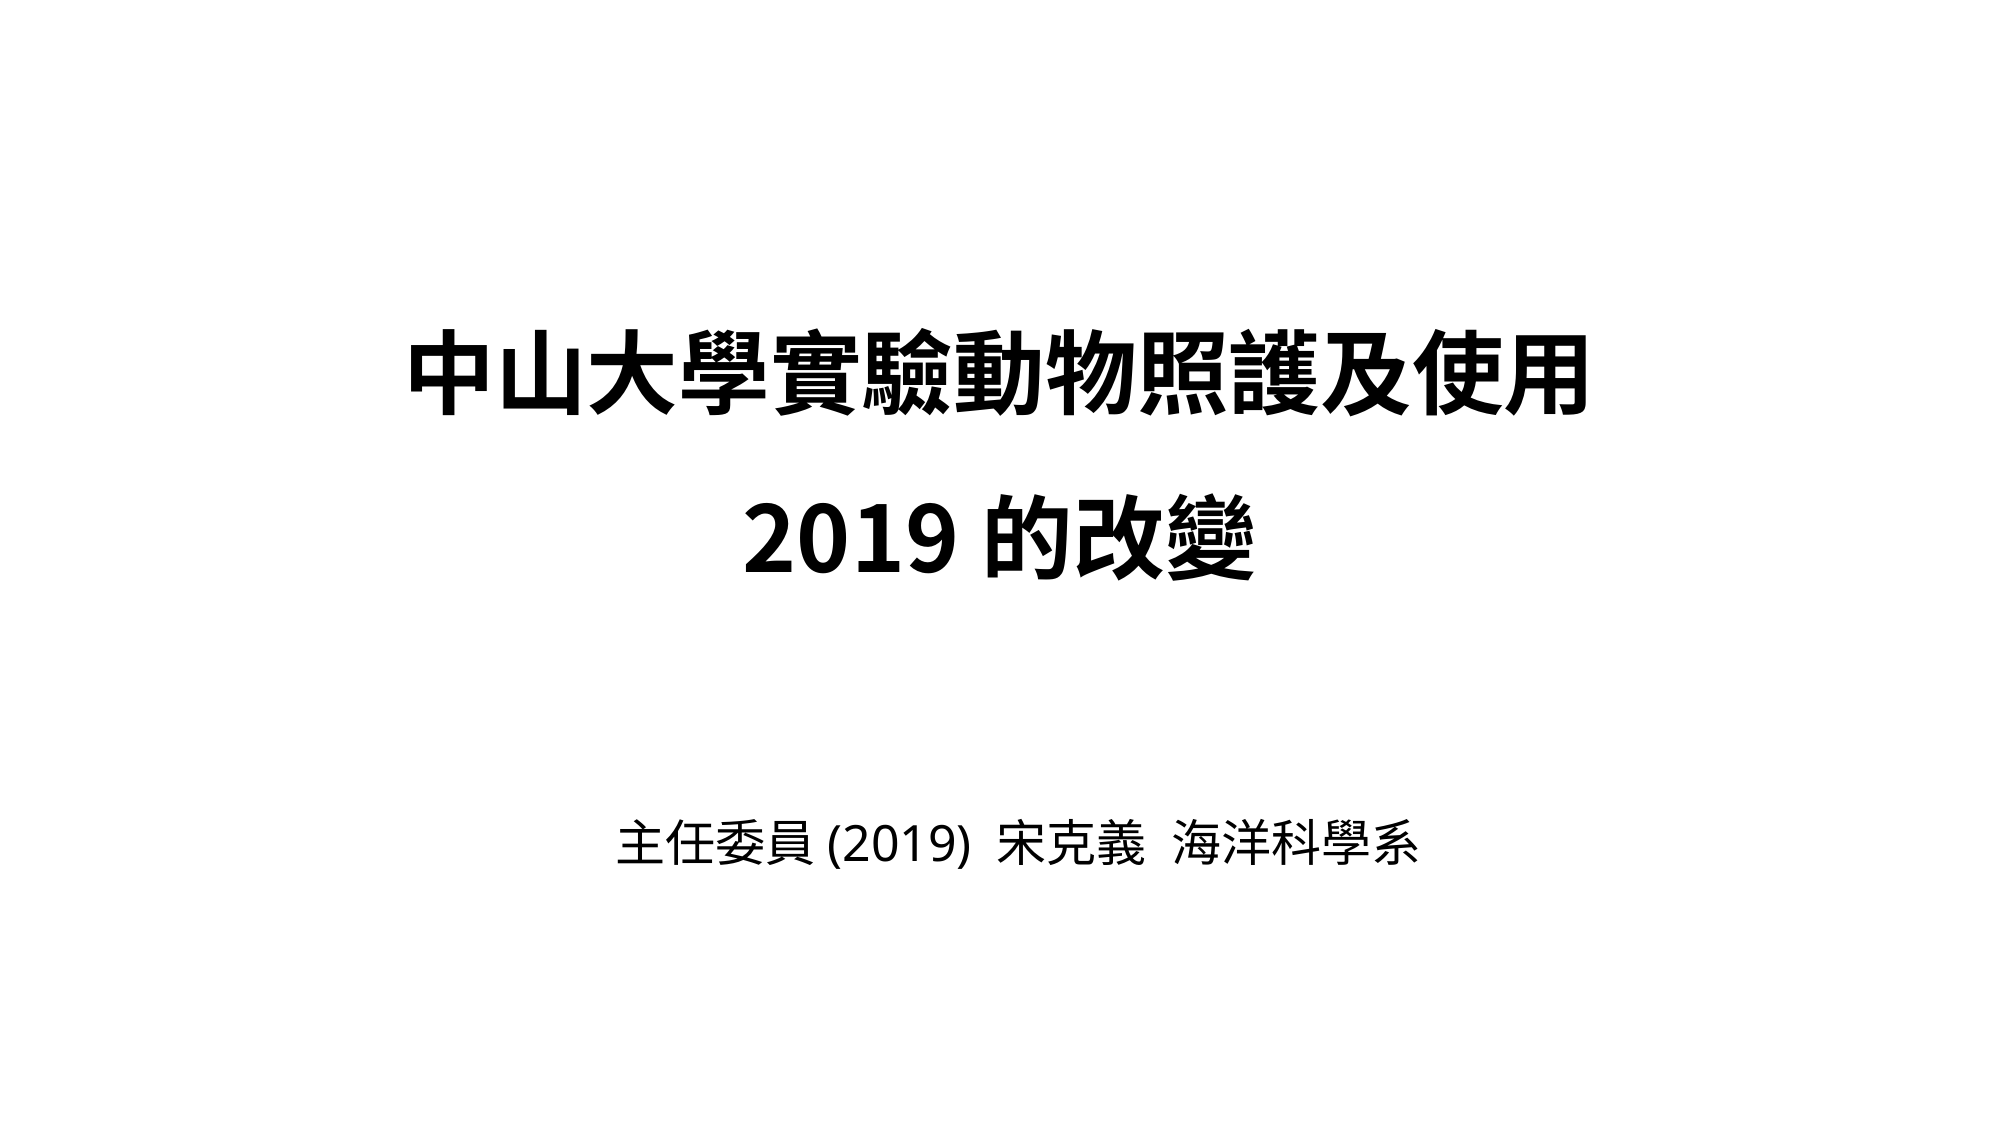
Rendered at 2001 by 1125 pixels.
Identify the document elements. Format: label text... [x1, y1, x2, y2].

title 中山大學實驗動物照護及使用 2019的改變 [249, 229, 1750, 622]
subtitle 主任委員(2019) 宋克義 海洋科學系 [268, 709, 1769, 982]
